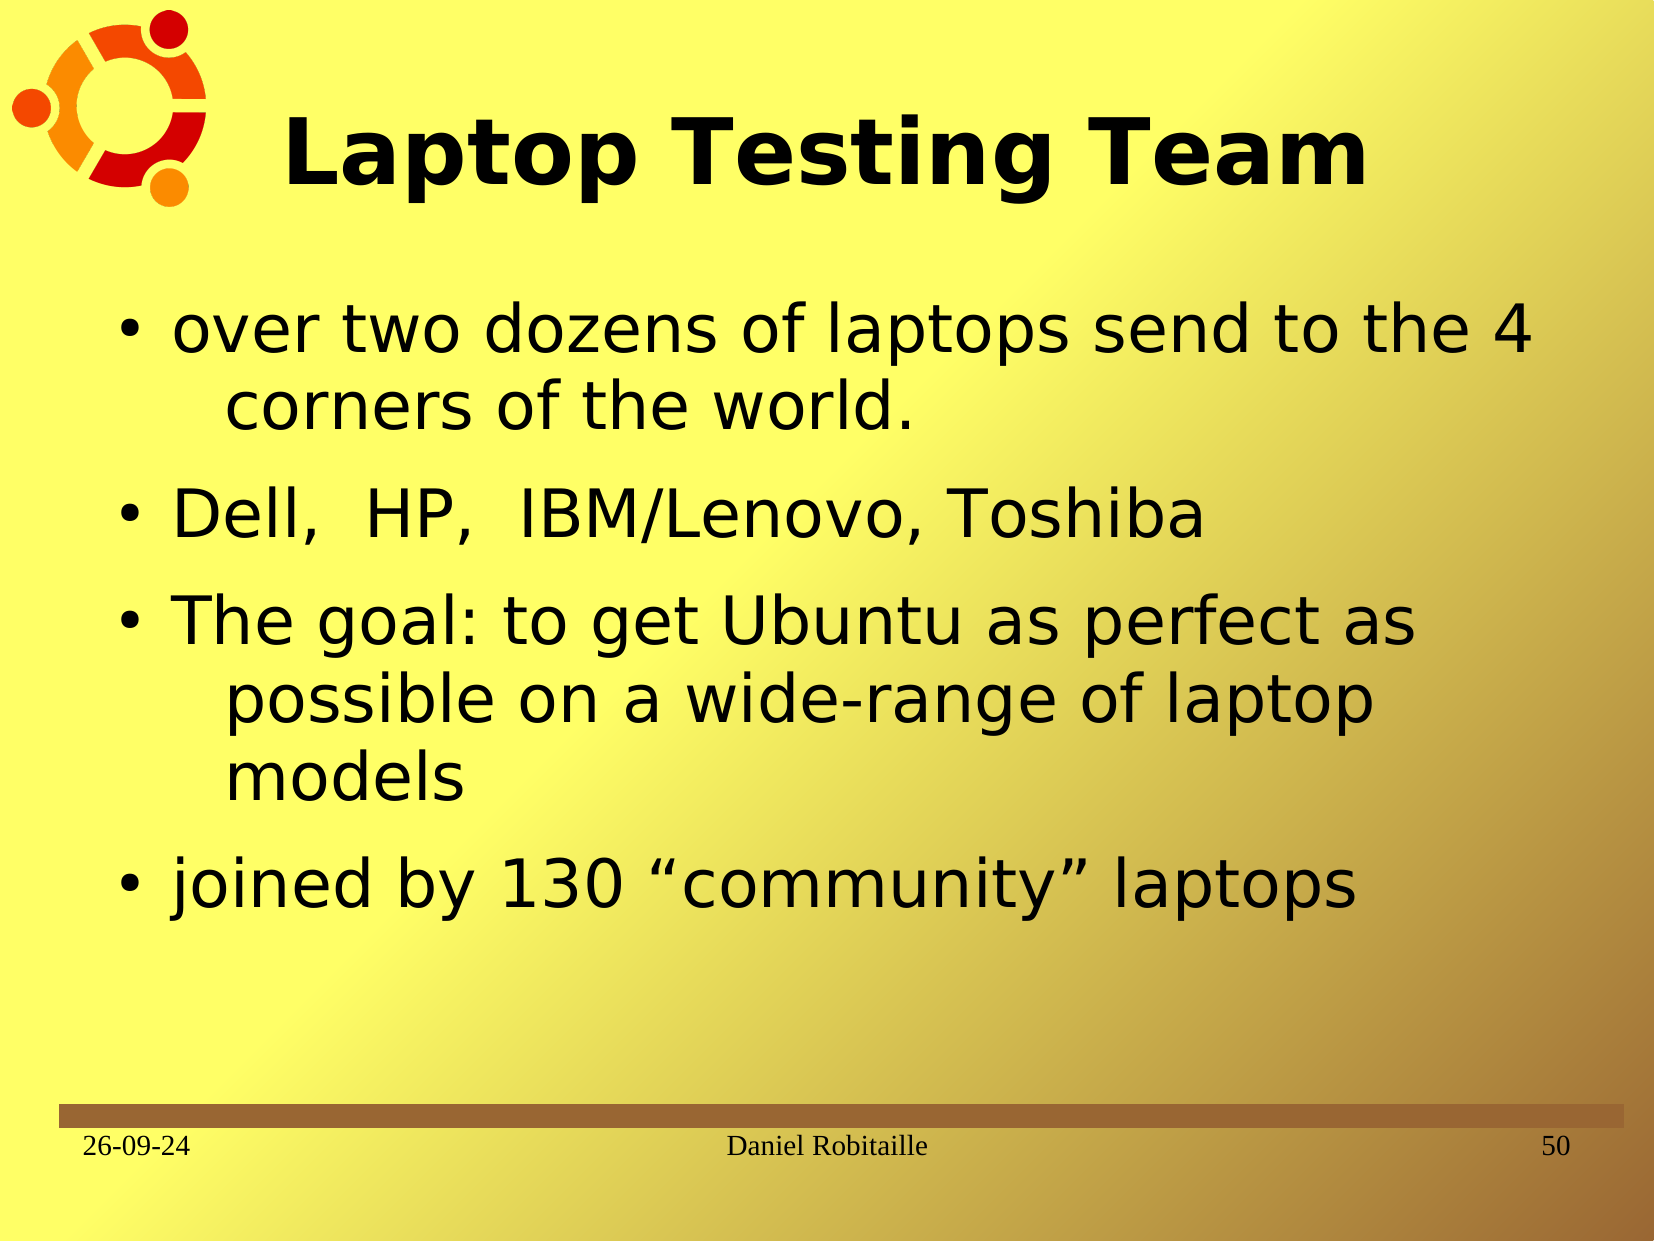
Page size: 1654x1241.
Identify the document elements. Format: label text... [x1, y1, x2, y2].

list over two dozens of laptops send to the 4 corners of the world. Dell, HP, IBM/Lenovo, Toshiba The goal: to get Ubuntu as perfect as possible on a wide-range of laptop models joined by 130 “community” laptops [82, 290, 1571, 1109]
picture [12, 10, 207, 207]
title Laptop Testing Team [82, 49, 1571, 257]
